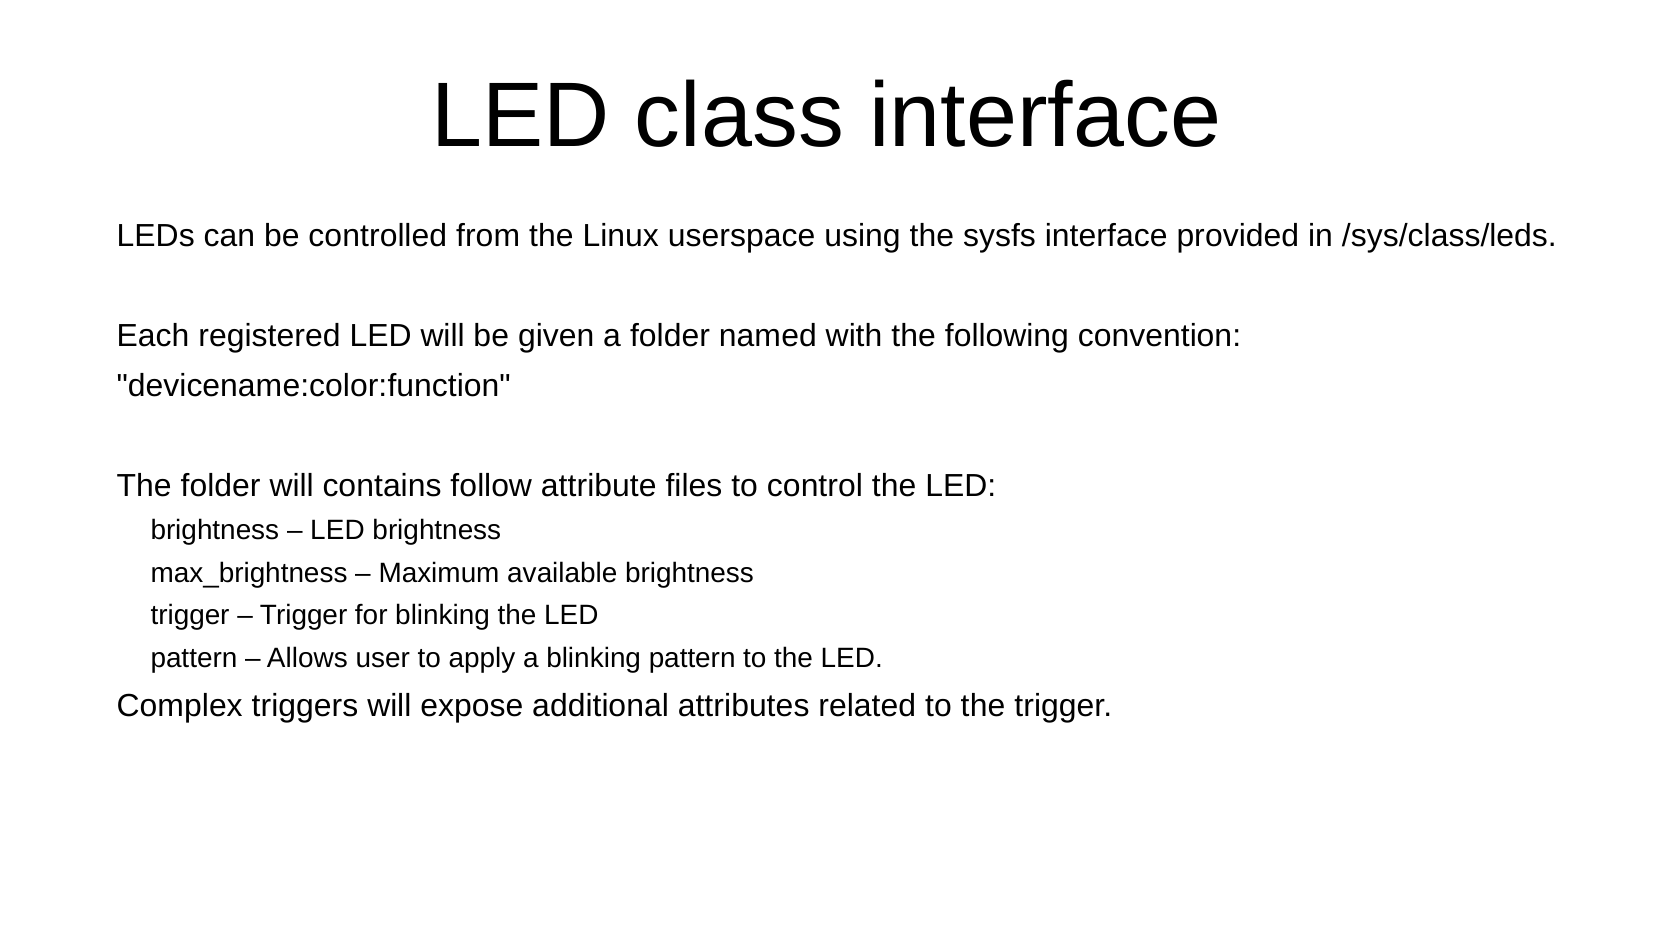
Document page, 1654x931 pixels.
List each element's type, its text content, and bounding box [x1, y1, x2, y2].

list LEDs can be controlled from the Linux userspace using the sysfs interface provided in /sys/class/leds. Each registered LED will be given a folder named with the following convention: "devicename:color:function" The folder will contains follow attribute files to control the LED: brightness – LED brightness max_brightness – Maximum available brightness trigger – Trigger for blinking the LED pattern – Allows user to apply a blinking pattern to the LED. Complex triggers will expose additional attributes related to the trigger. [82, 217, 1571, 758]
title LED class interface [82, 37, 1571, 193]
